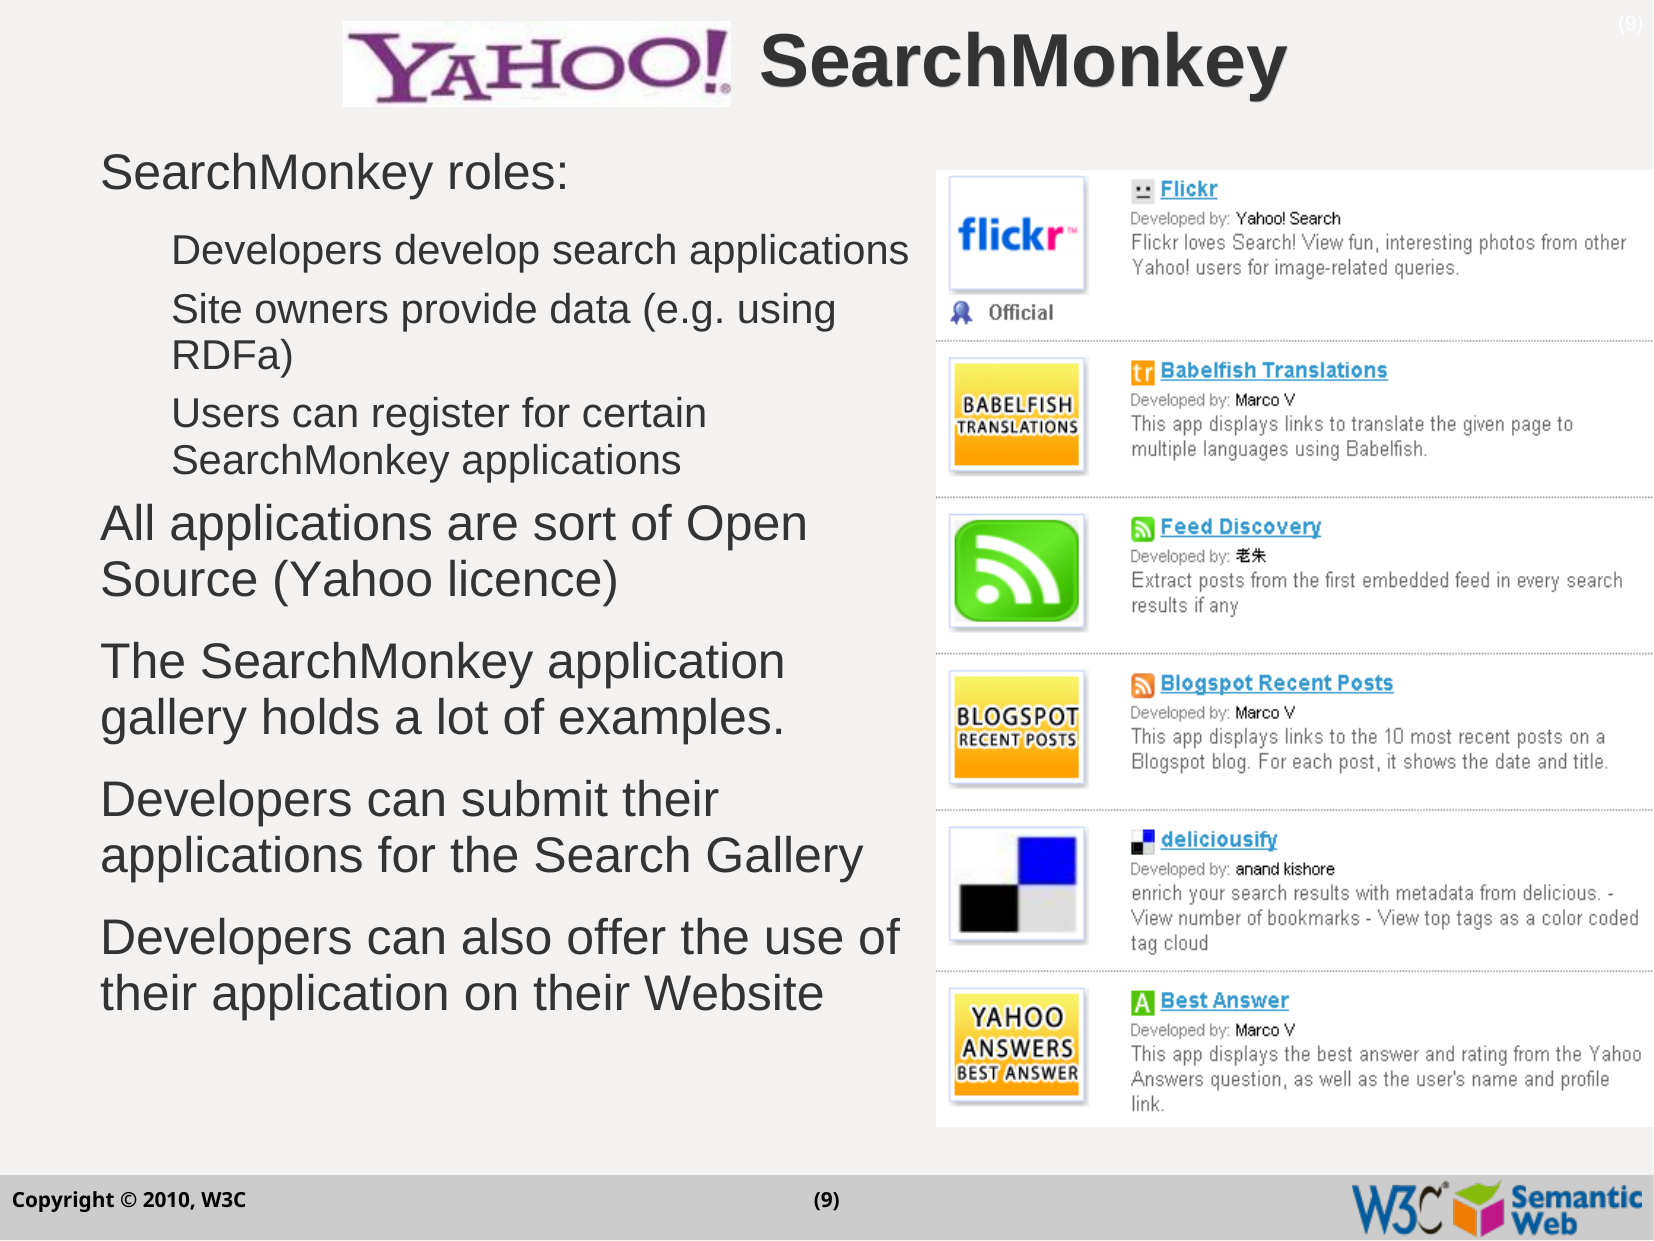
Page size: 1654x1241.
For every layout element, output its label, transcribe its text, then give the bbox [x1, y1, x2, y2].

title SearchMonkey [0, 7, 1654, 111]
picture [1352, 1178, 1642, 1237]
list SearchMonkey roles: Developers develop search applications Site owners provide data (e.g. using RDFa) Users can register for certain SearchMonkey applications All applications are sort of Open Source (Yahoo licence) The SearchMonkey application gallery holds a lot of examples. Developers can submit their applications for the Search Gallery Developers can also offer the use of their application on their Website [29, 144, 920, 1116]
picture [343, 21, 731, 108]
picture [936, 170, 1654, 1127]
